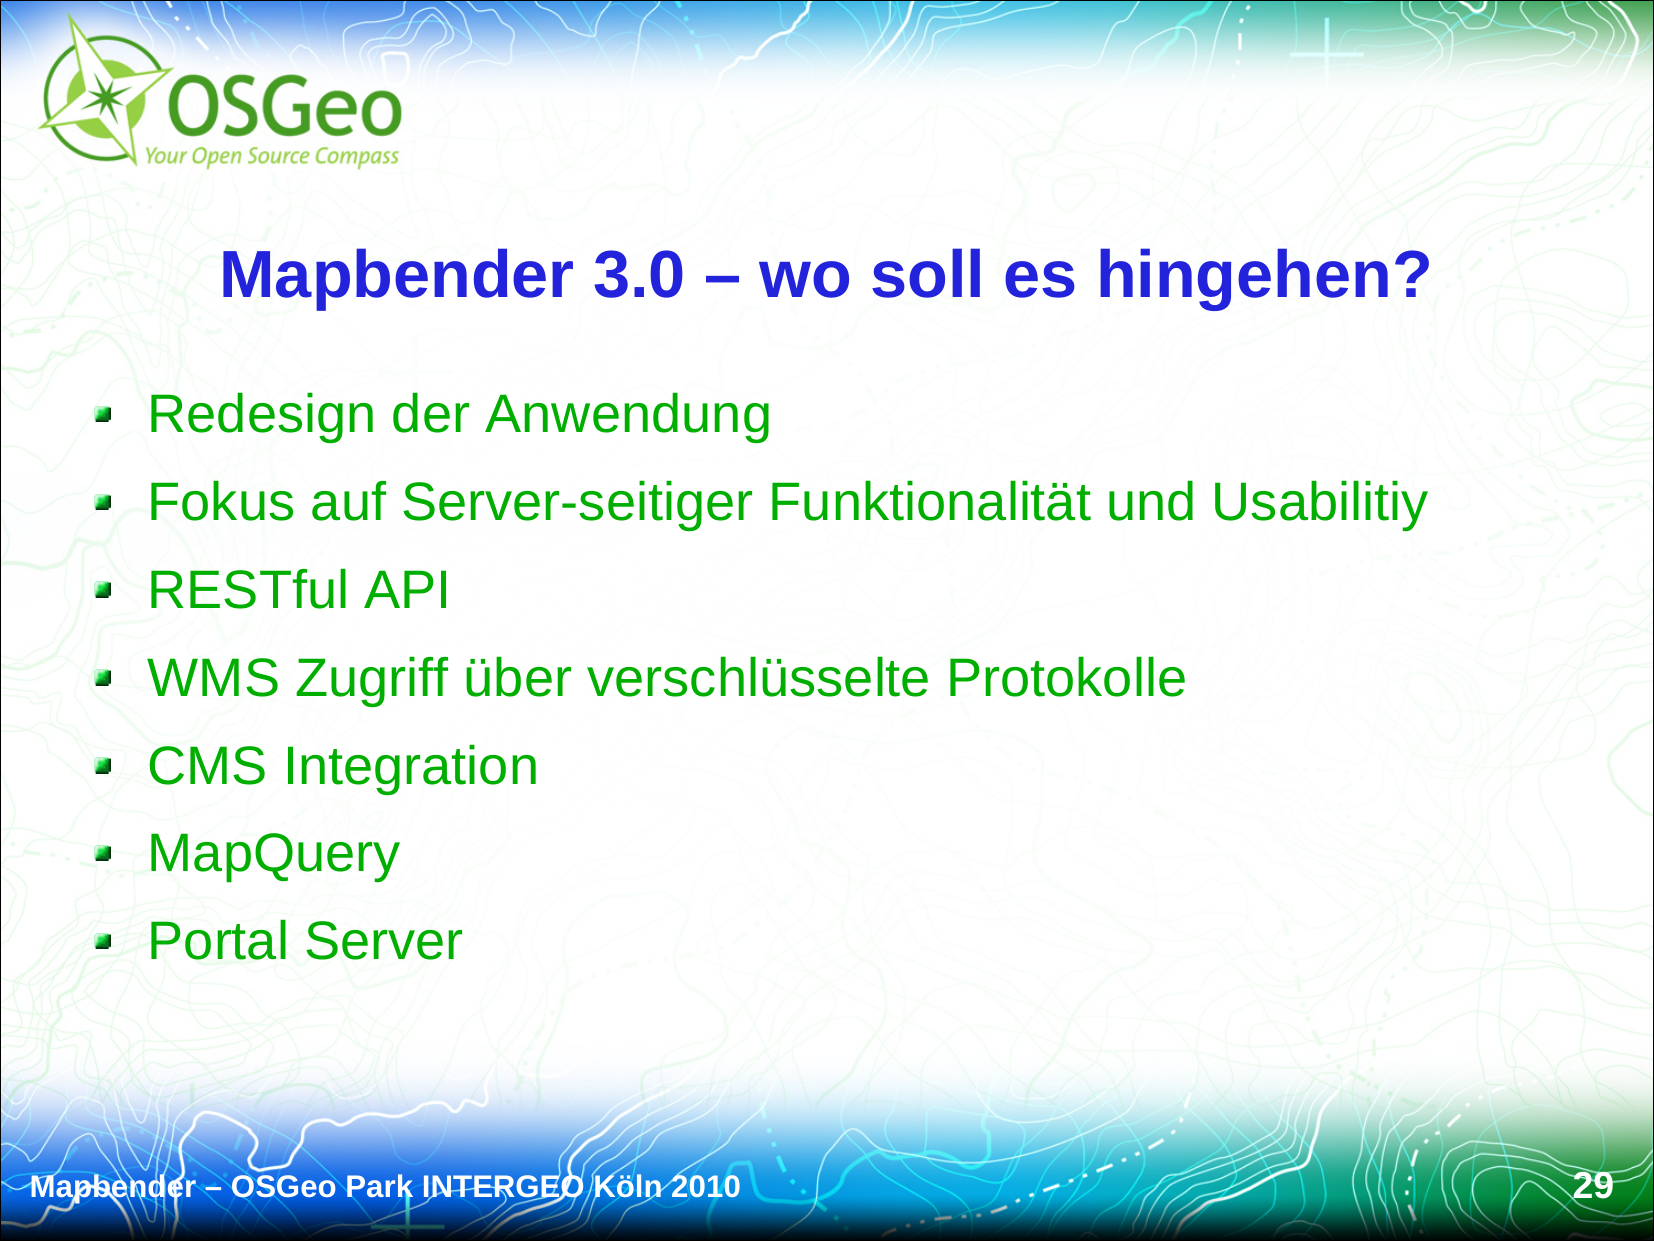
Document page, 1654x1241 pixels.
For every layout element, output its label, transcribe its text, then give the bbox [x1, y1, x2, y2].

picture [1, 1, 1653, 1240]
list Redesign der Anwendung Fokus auf Server-seitiger Funktionalität und Usabilitiy RESTful API WMS Zugriff über verschlüsselte Protokolle CMS Integration MapQuery Portal Server [76, 383, 1565, 1188]
title Mapbender 3.0 – wo soll es hingehen? [82, 208, 1571, 342]
